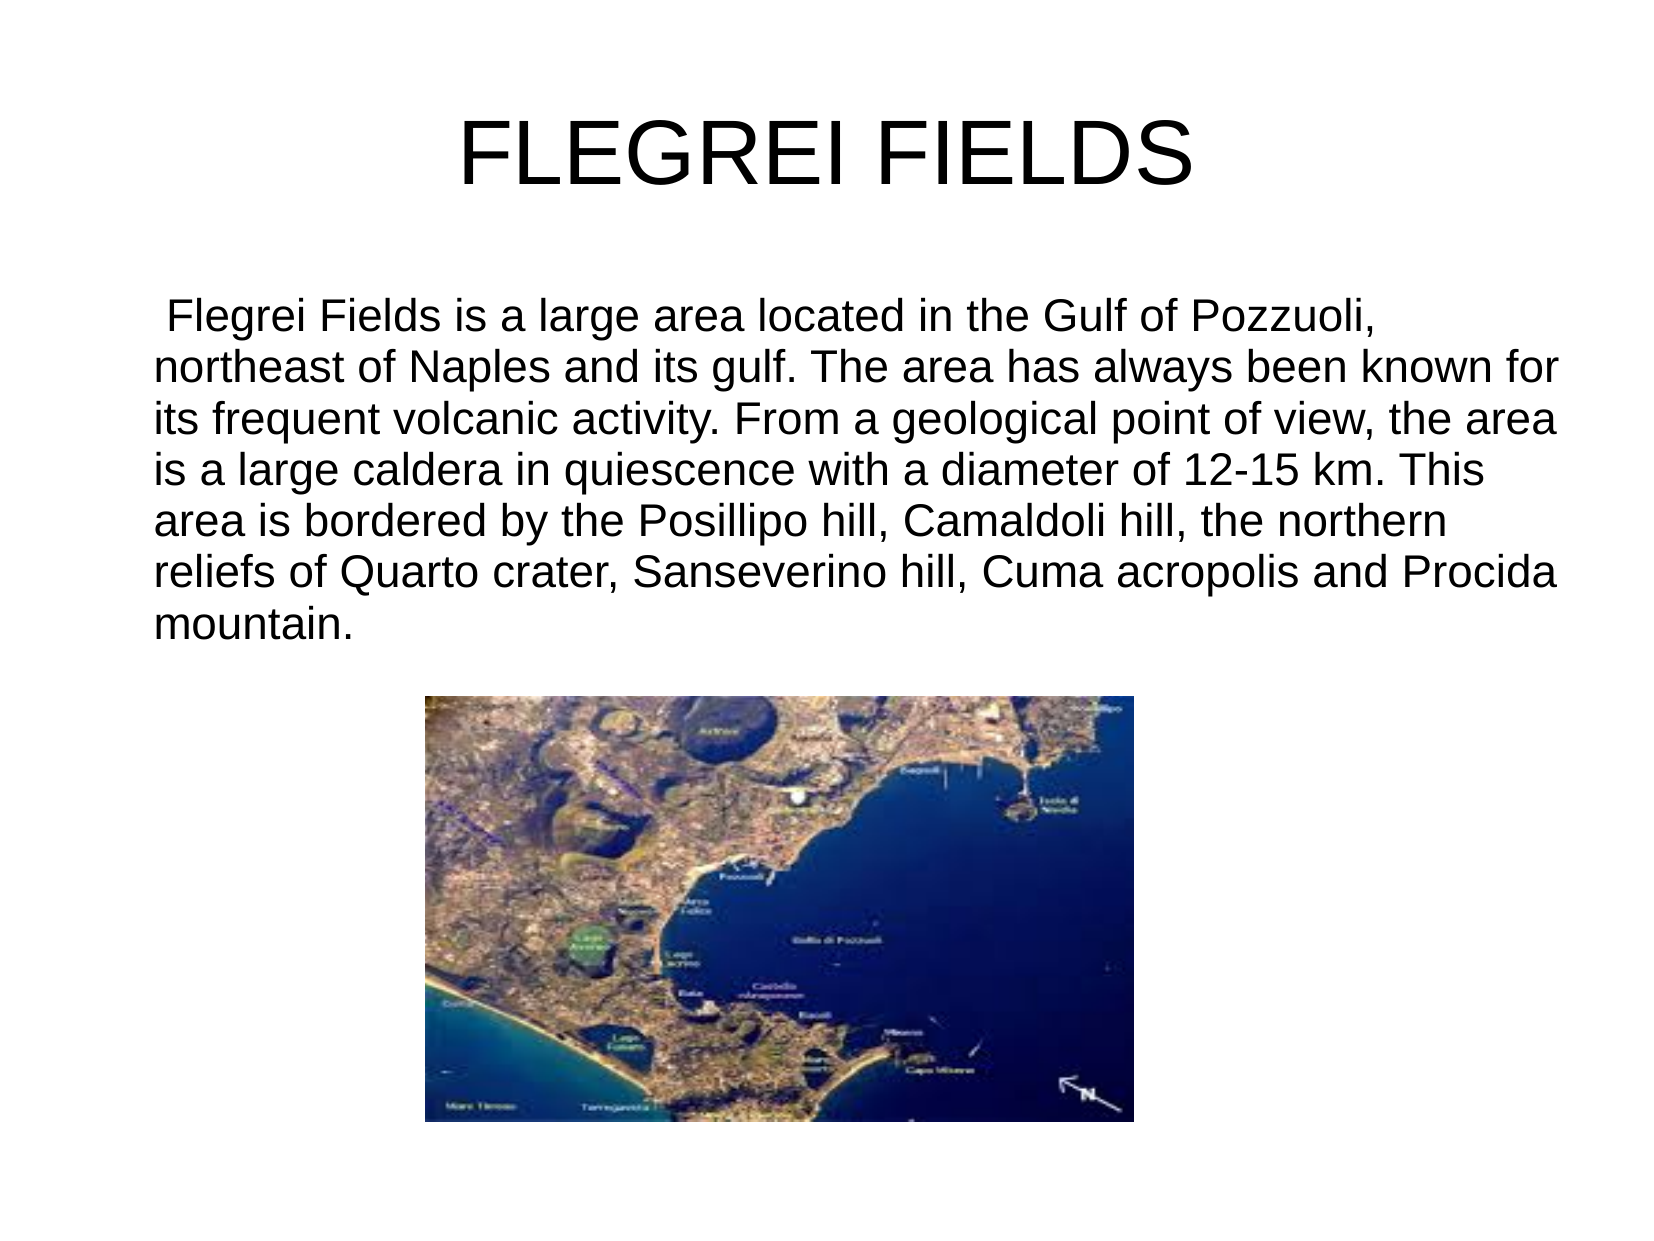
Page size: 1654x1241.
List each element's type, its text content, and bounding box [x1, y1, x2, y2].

title FLEGREI FIELDS [82, 49, 1571, 257]
picture [425, 696, 1134, 1123]
list Flegrei Fields is a large area located in the Gulf of Pozzuoli, northeast of Naples and its gulf. The area has always been known for its frequent volcanic activity. From a geological point of view, the area is a large caldera in quiescence with a diameter of 12-15 km. This area is bordered by the Posillipo hill, Camaldoli hill, the northern reliefs of Quarto crater, Sanseverino hill, Cuma acropolis and Procida mountain. [82, 290, 1571, 1109]
